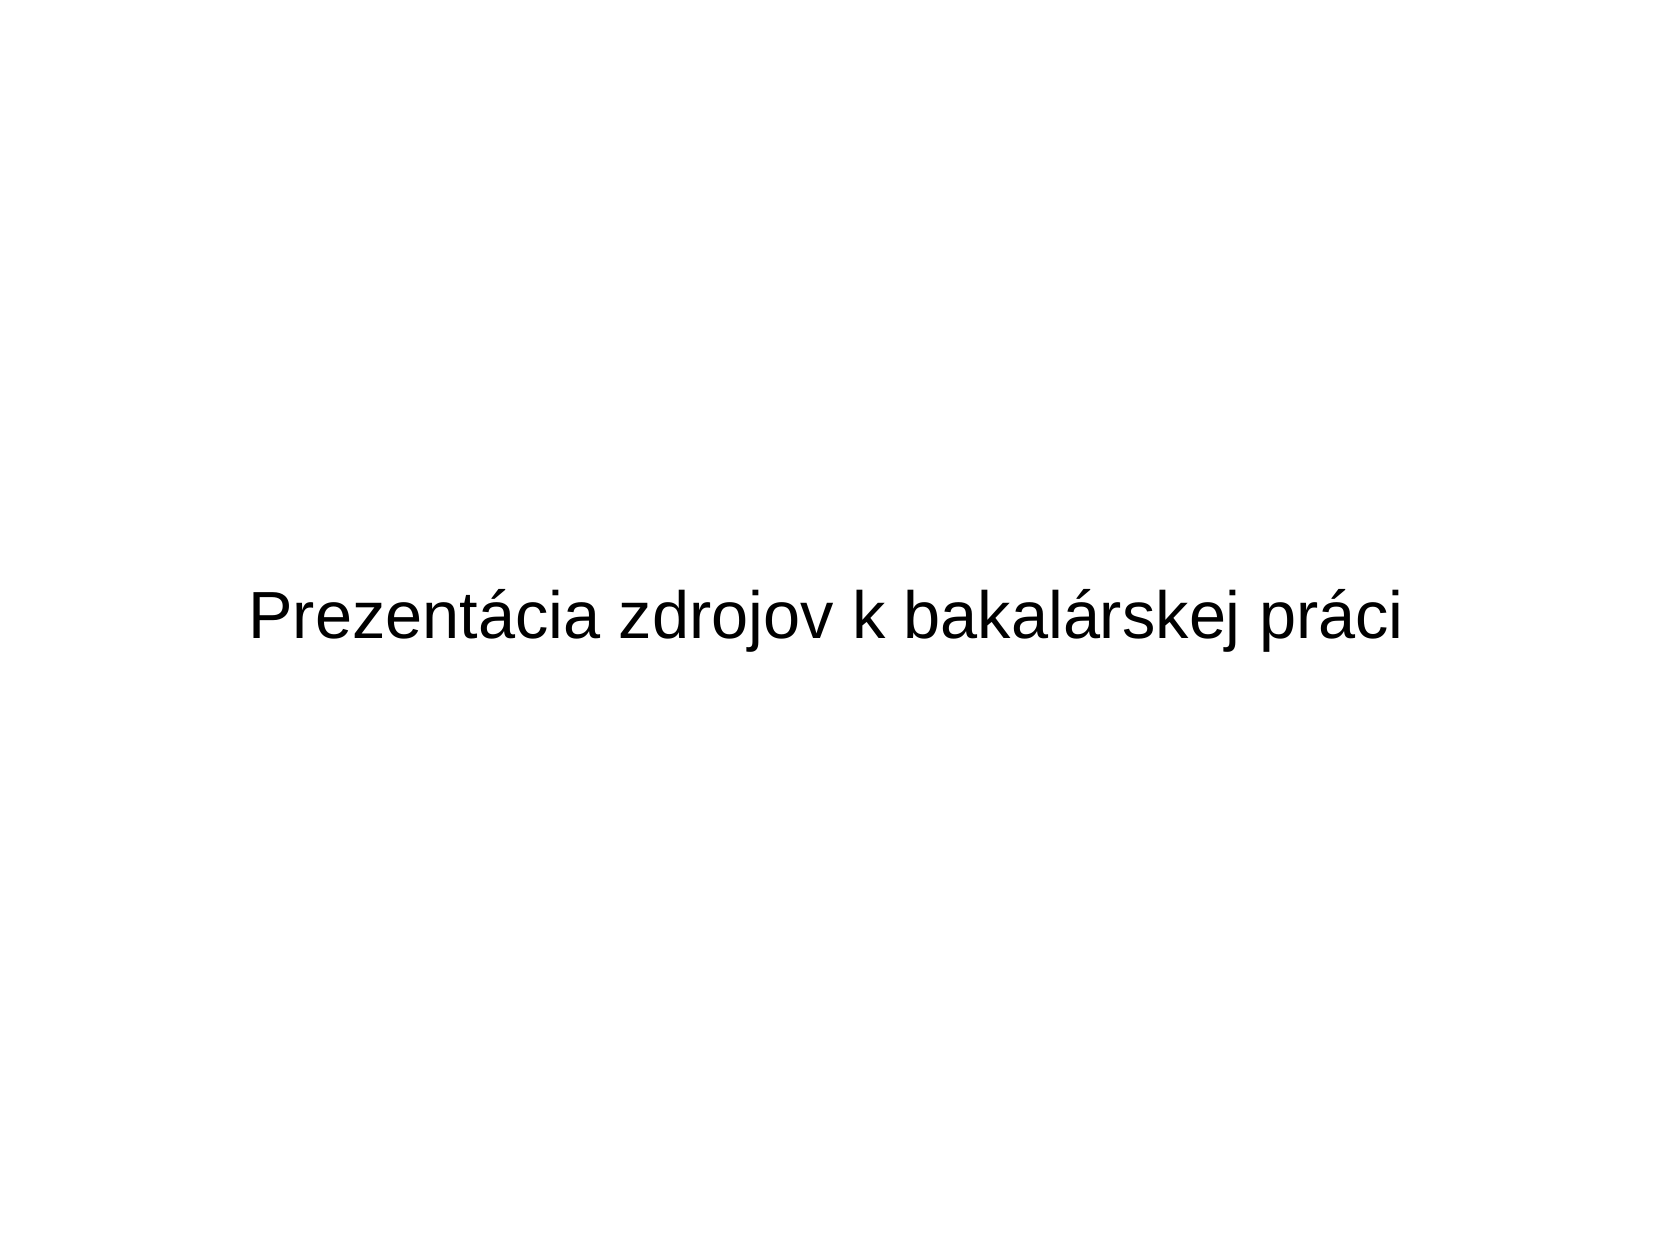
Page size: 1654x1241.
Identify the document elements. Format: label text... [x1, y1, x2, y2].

subtitle Prezentácia zdrojov k bakalárskej práci [82, 49, 1571, 1182]
